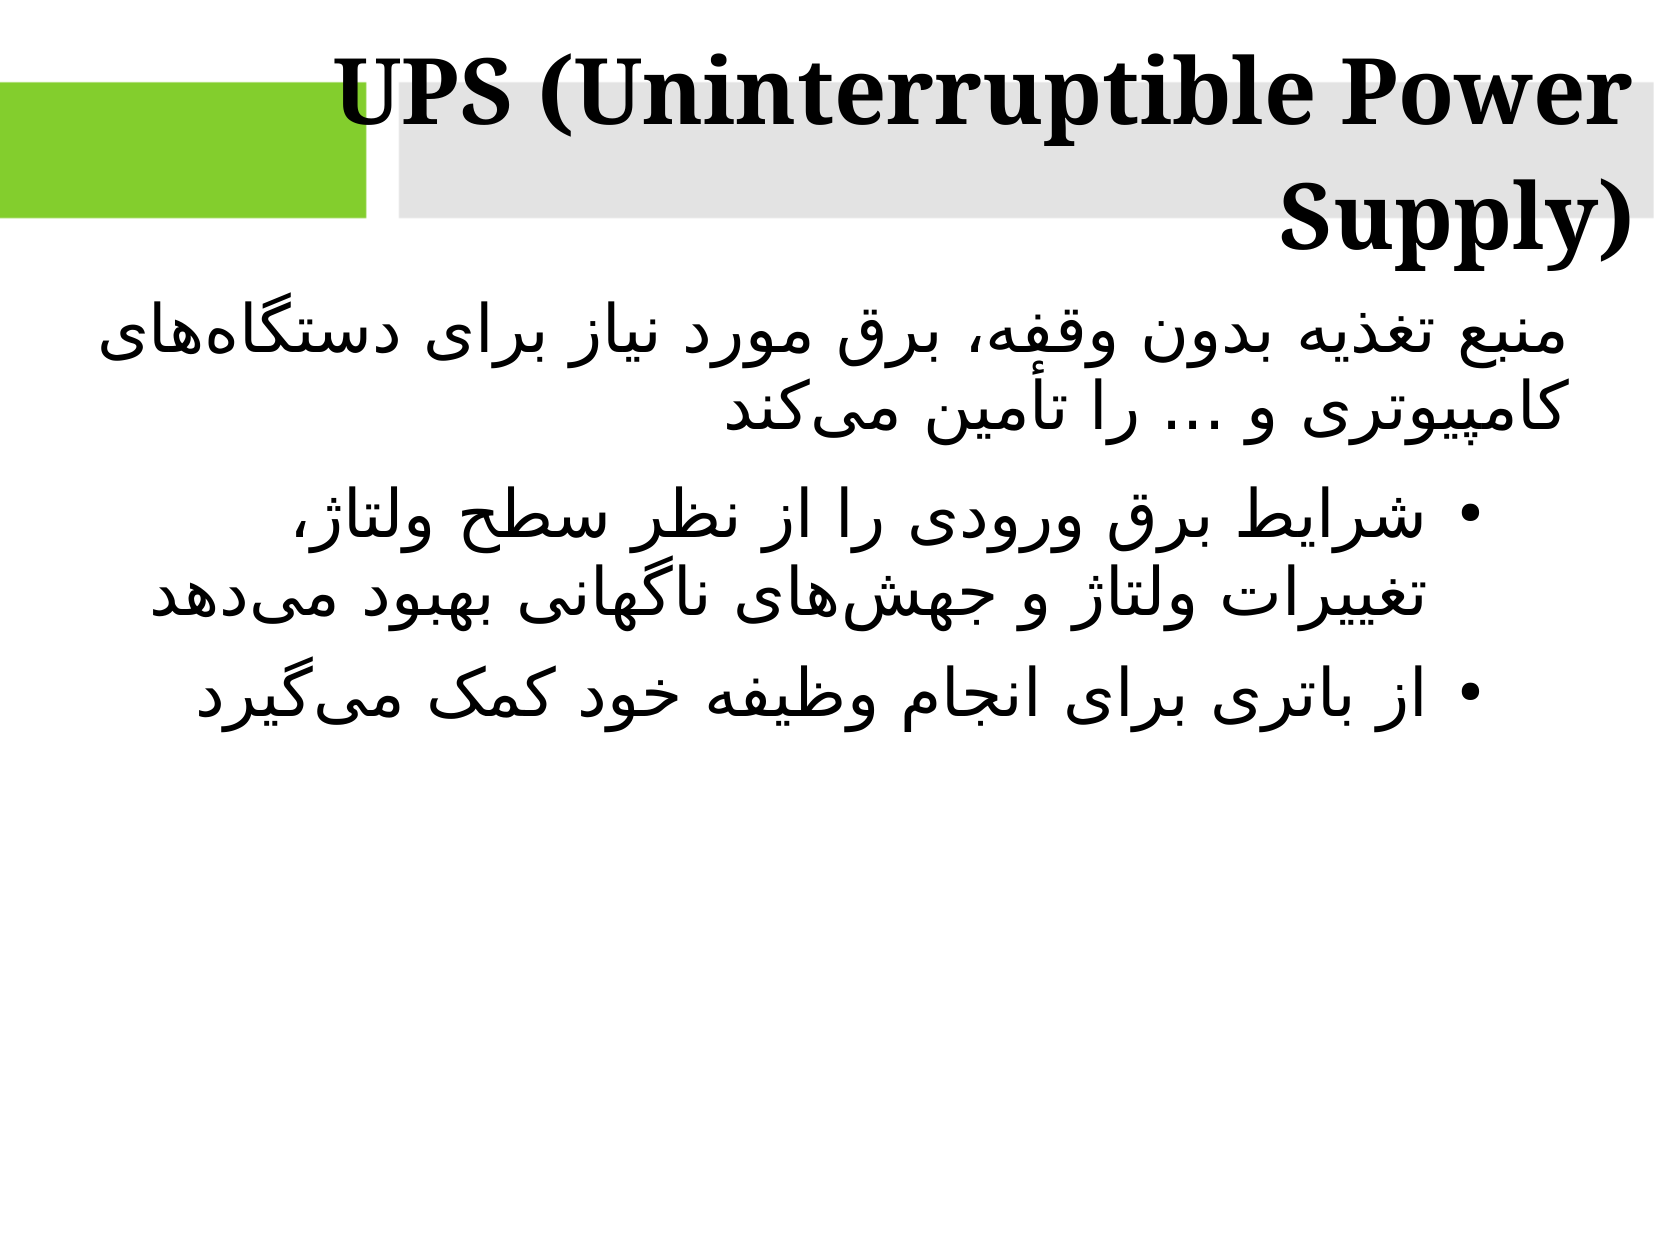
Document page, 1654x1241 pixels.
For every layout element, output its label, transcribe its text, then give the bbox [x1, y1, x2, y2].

list منبع تغذیه بدون وقفه، برق مورد نیاز برای دستگاه‌های کامپیوتری و ... را تأمین می‌کند شرایط برق ورودی را از نظر سطح ولتاژ، تغییرات ولتاژ و جهش‌های ناگهانی بهبود می‌دهد از باتری برای انجام وظیفه خود کمک می‌گیرد [82, 290, 1571, 1182]
title UPS (Uninterruptible Power Supply) [146, 47, 1636, 256]
picture [0, 0, 1654, 1241]
